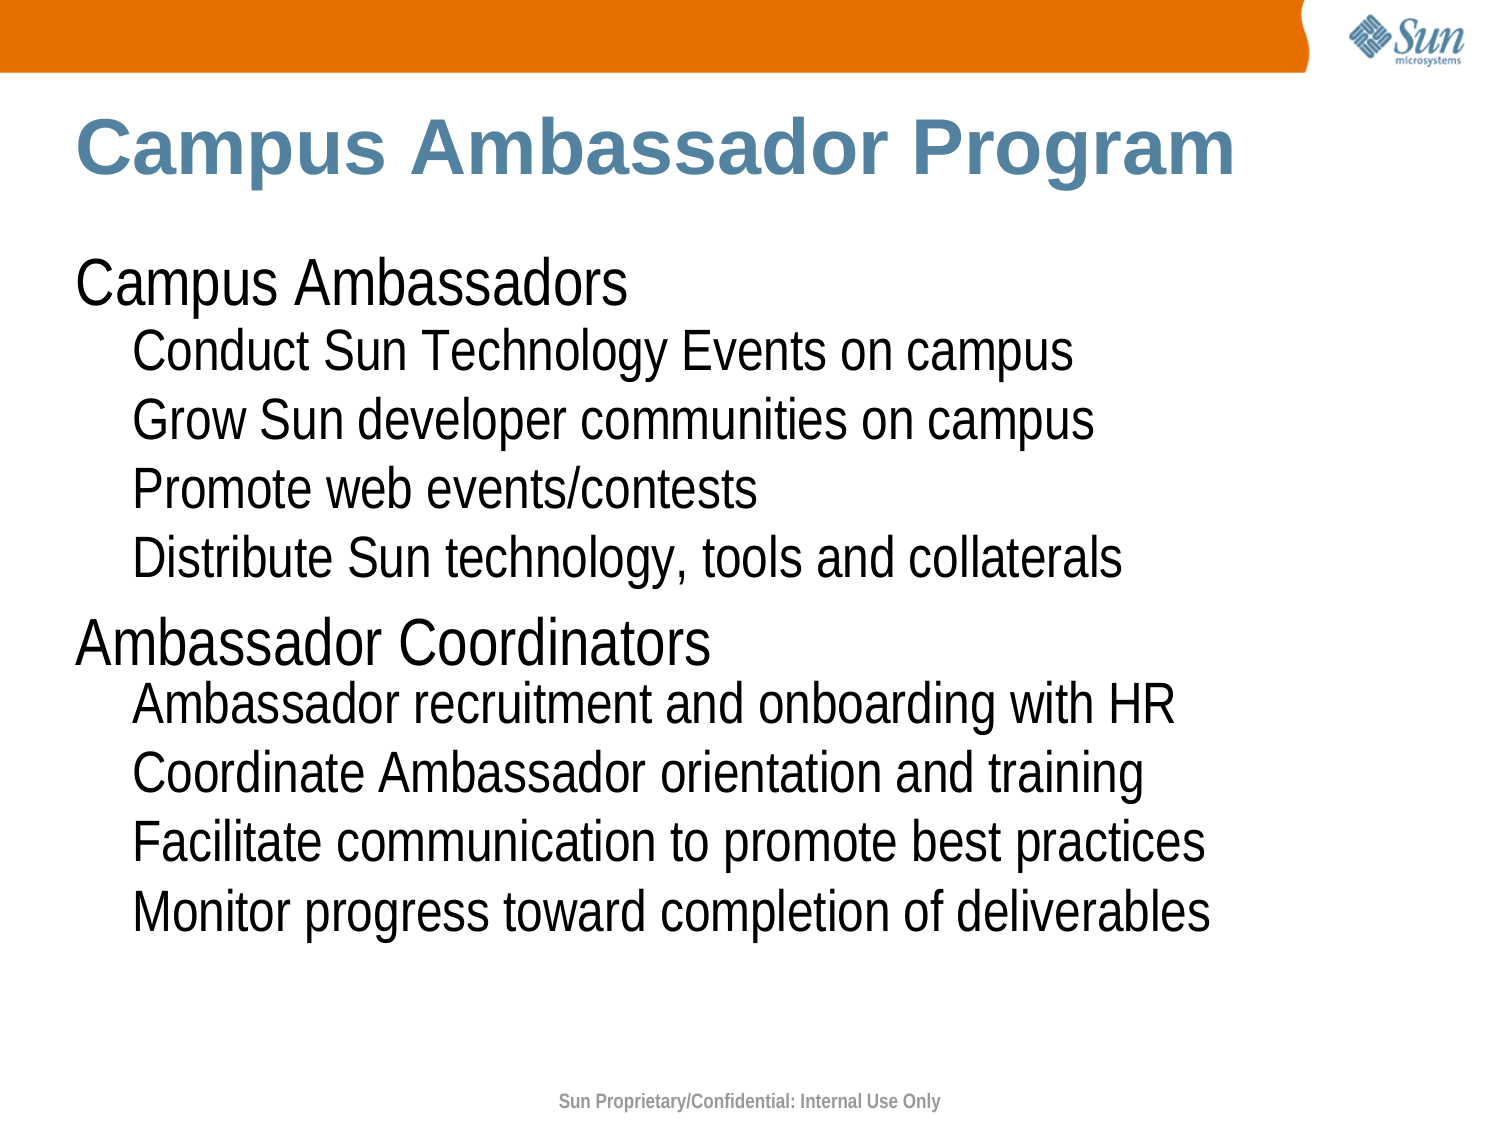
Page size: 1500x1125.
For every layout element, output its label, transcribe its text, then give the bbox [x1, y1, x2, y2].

list Campus Ambassadors Conduct Sun Technology Events on campus Grow Sun developer communities on campus Promote web events/contests Distribute Sun technology, tools and collaterals Ambassador Coordinators Ambassador recruitment and onboarding with HR Coordinate Ambassador orientation and training Facilitate communication to promote best practices Monitor progress toward completion of deliverables [56, 256, 1394, 1062]
picture [0, 0, 1500, 75]
title Campus Ambassador Program [75, 76, 1437, 227]
